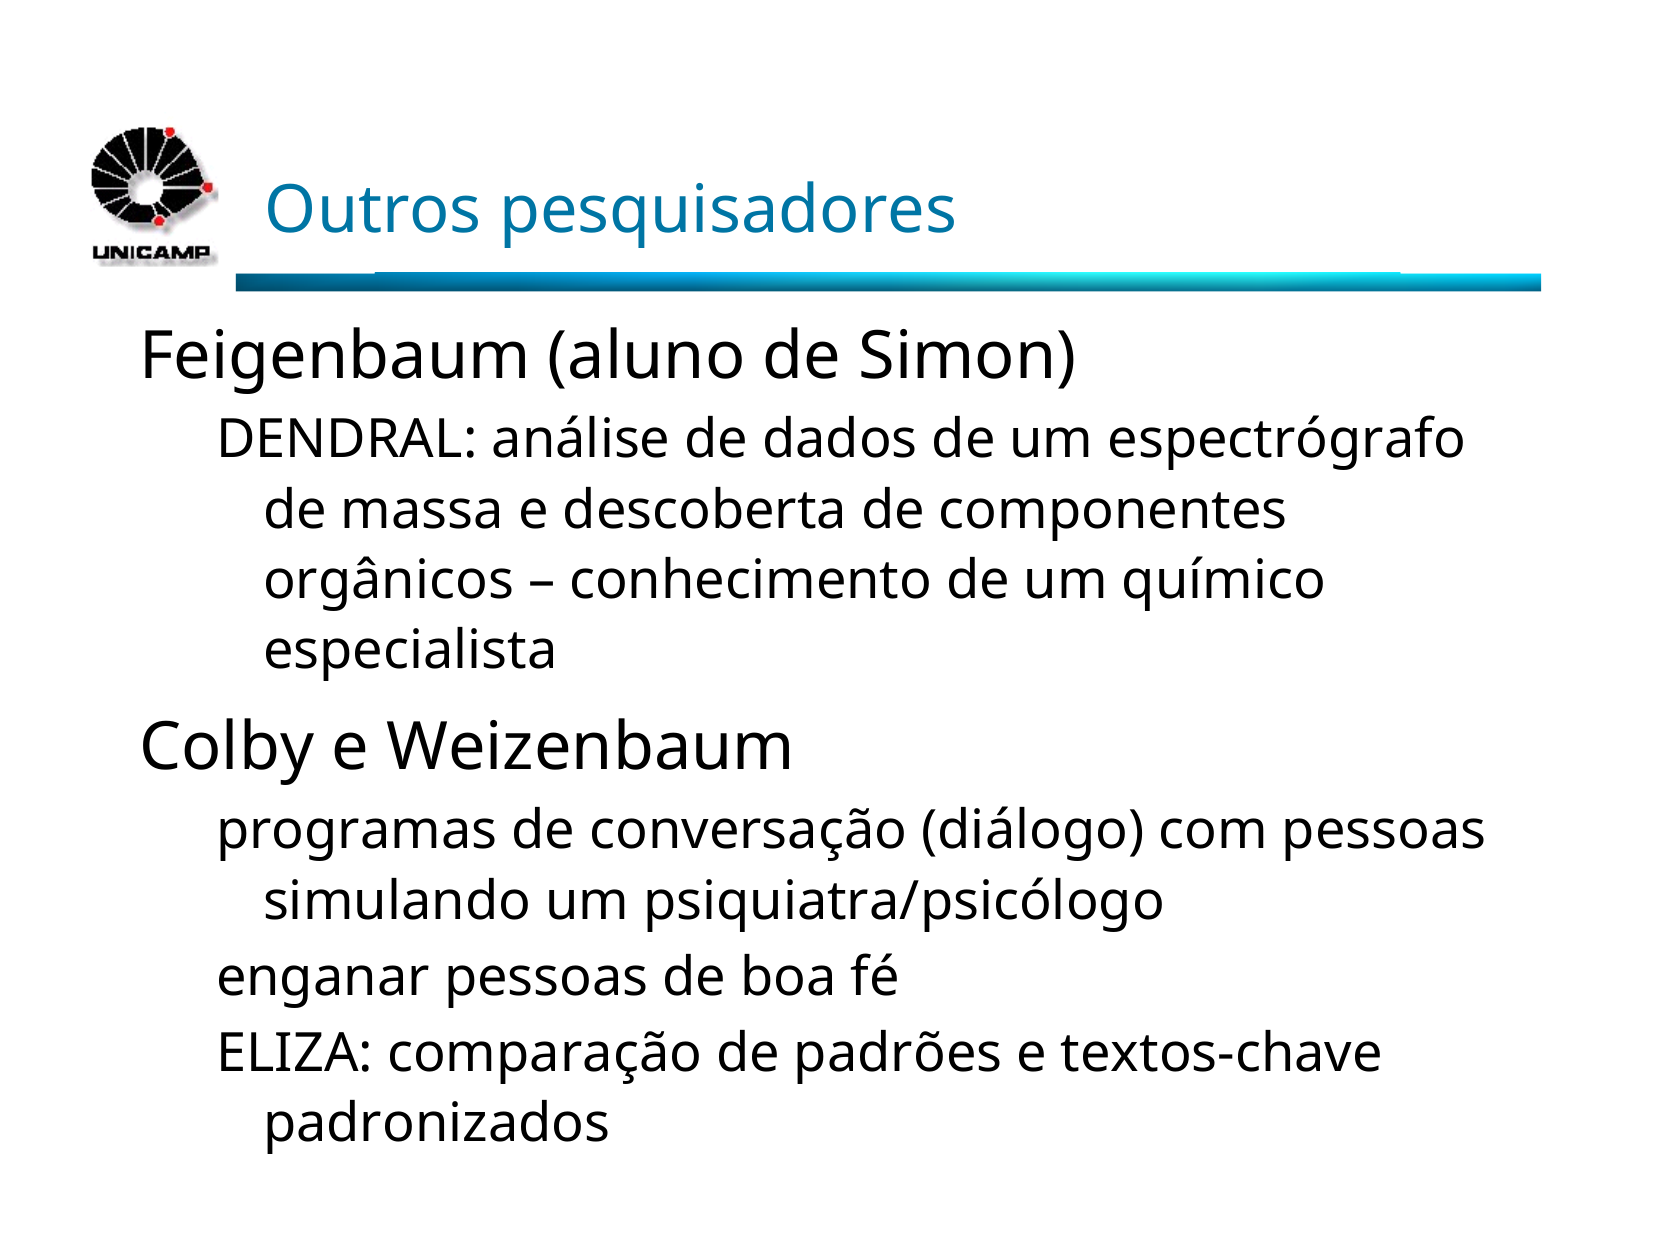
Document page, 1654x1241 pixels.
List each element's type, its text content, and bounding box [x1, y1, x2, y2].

list Feigenbaum (aluno de Simon) DENDRAL: análise de dados de um espectrógrafo de massa e descoberta de componentes orgânicos – conhecimento de um químico especialista Colby e Weizenbaum programas de conversação (diálogo) com pessoas simulando um psiquiatra/psicólogo enganar pessoas de boa fé ELIZA: comparação de padrões e textos-chave padronizados [121, 309, 1534, 1182]
picture [125, 272, 1654, 295]
title Outros pesquisadores [264, 42, 1534, 250]
